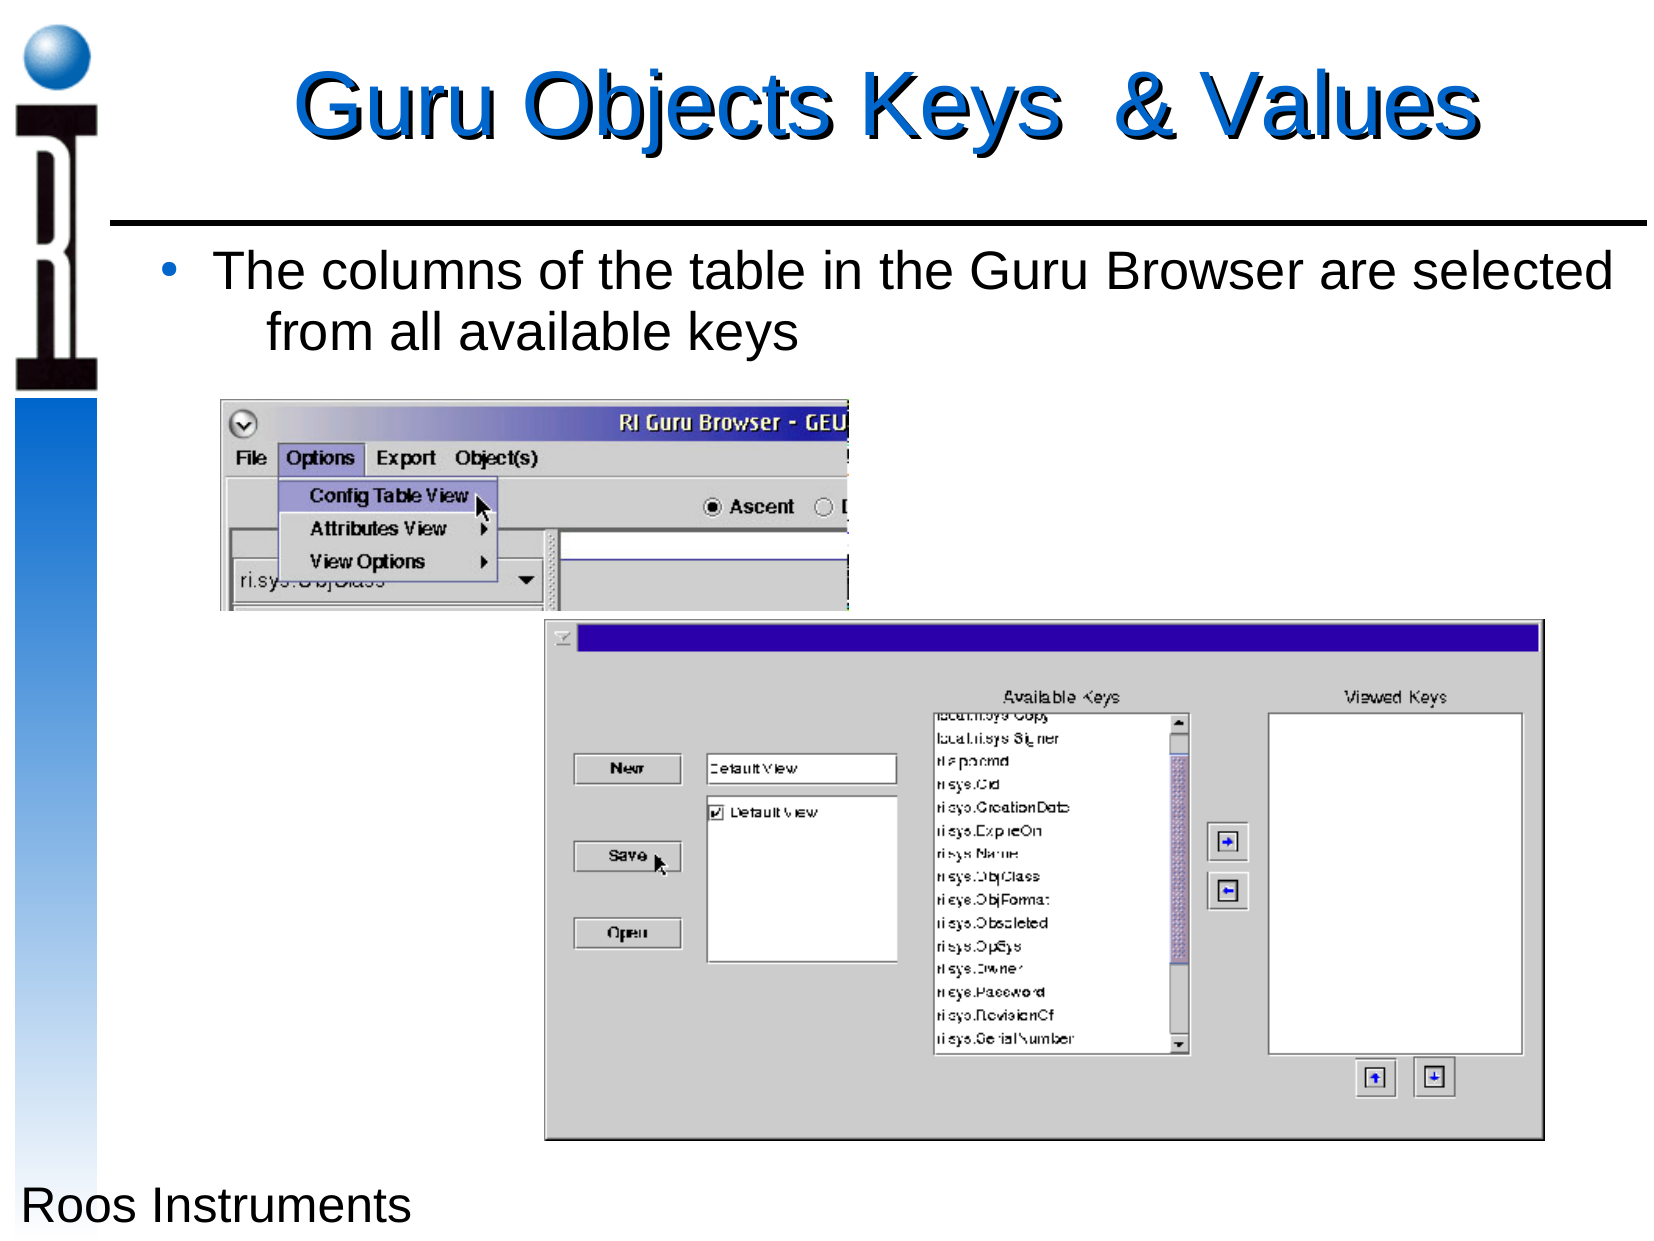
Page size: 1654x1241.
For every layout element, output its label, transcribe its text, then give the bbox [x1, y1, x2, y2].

picture [544, 619, 1545, 1141]
picture [220, 399, 849, 611]
title Guru Objects Keys & Values [121, 0, 1654, 208]
list The columns of the table in the Guru Browser are selected from all available keys [124, 240, 1654, 1104]
picture [11, 20, 103, 398]
